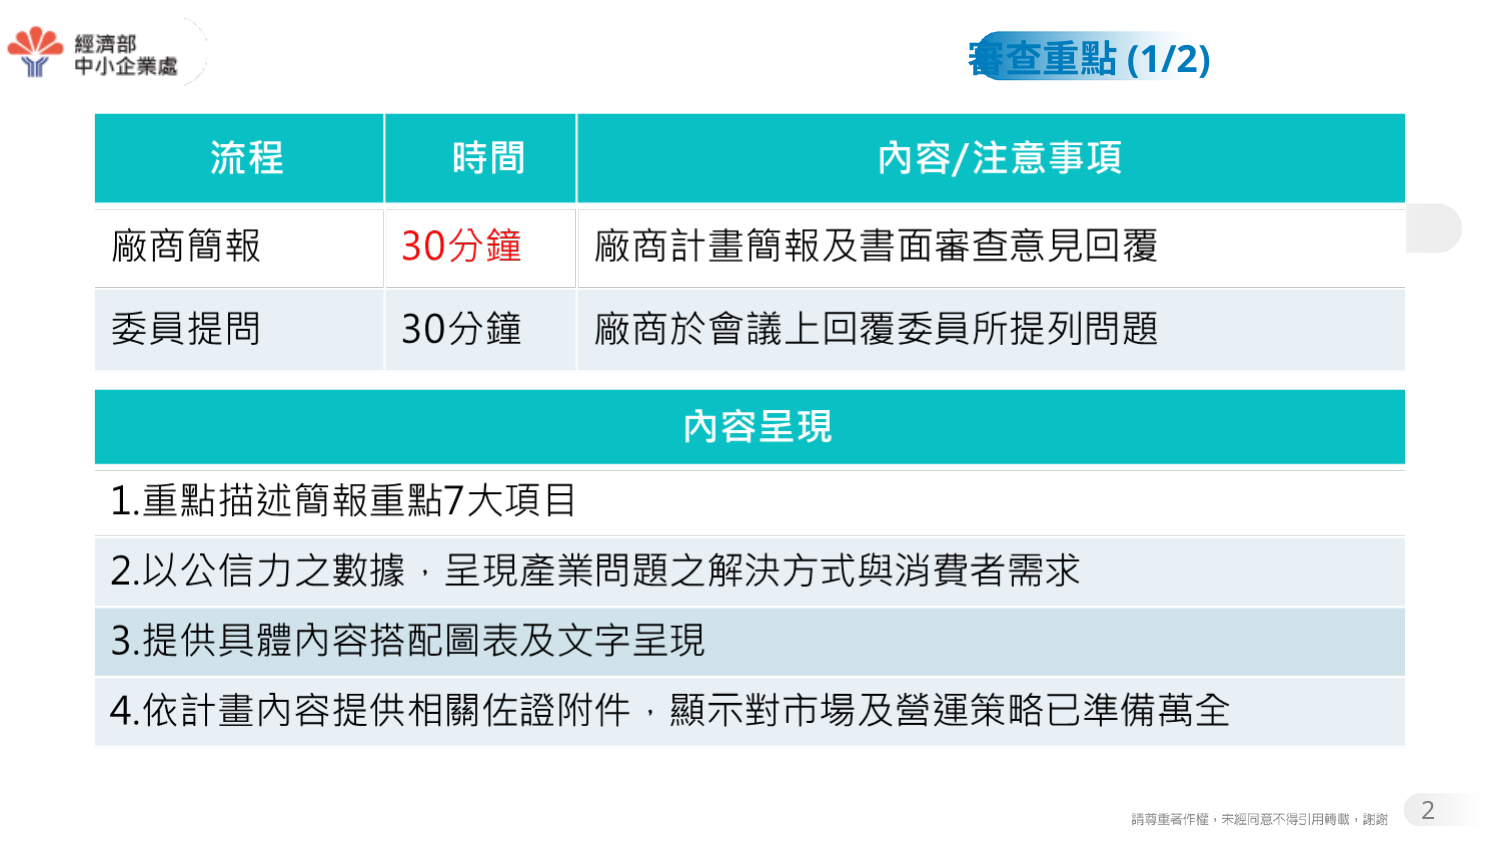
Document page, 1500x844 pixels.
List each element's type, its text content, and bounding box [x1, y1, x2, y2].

list 審查重點(1/2) [952, 27, 1478, 131]
picture [93, 388, 1406, 757]
picture [93, 112, 1406, 376]
